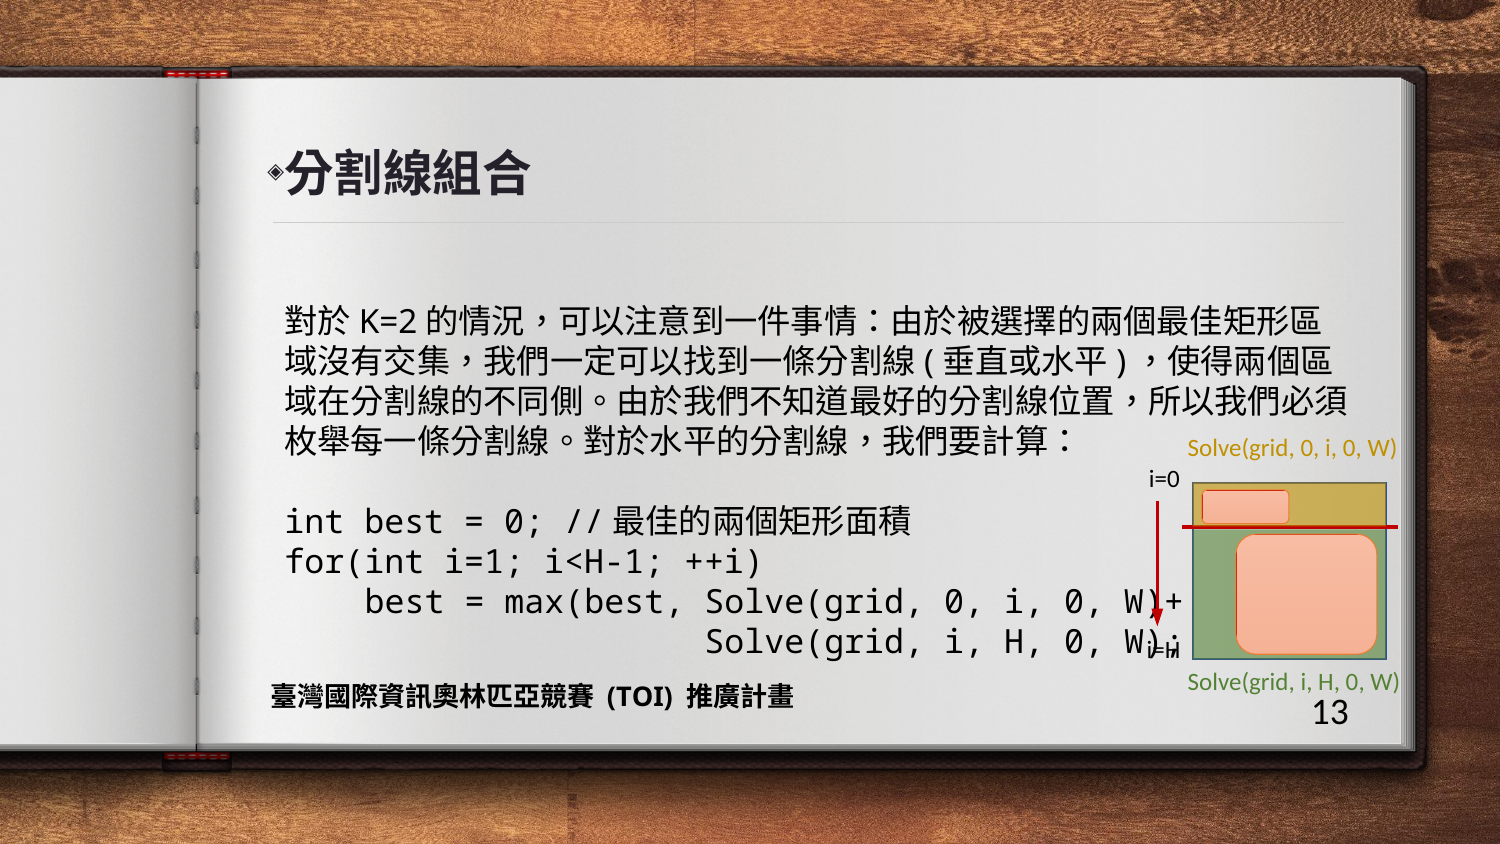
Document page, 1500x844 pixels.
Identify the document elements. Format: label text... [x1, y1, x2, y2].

text_box Solve(grid, i, H, 0, W) [1172, 657, 1425, 703]
text_box i=H [1131, 626, 1193, 672]
text_box i=0 [1134, 455, 1212, 501]
list 分割線組合 [252, 126, 1194, 216]
text_box Solve(grid, 0, i, 0, W) [1172, 423, 1425, 470]
text_box [1295, 703, 1386, 737]
text_box [1193, 482, 1386, 526]
text_box 對於K=2的情況，可以注意到一件事情：由於被選擇的兩個最佳矩形區域沒有交集，我們一定可以找到一條分割線(垂直或水平)，使得兩個區域在分割線的不同側。由於我們不知道最好的分割線位置，所以我們必須枚舉每一條分割線。對於水平的分割線，我們要計算： int best = 0; //最佳的兩個矩形面積 for(int i=1; i<H-1; ++i) best = max(best, Solve(grid, 0, i, 0, W)+ Solve(grid, i, H, 0, W); [269, 293, 1367, 672]
text_box [1193, 529, 1386, 659]
